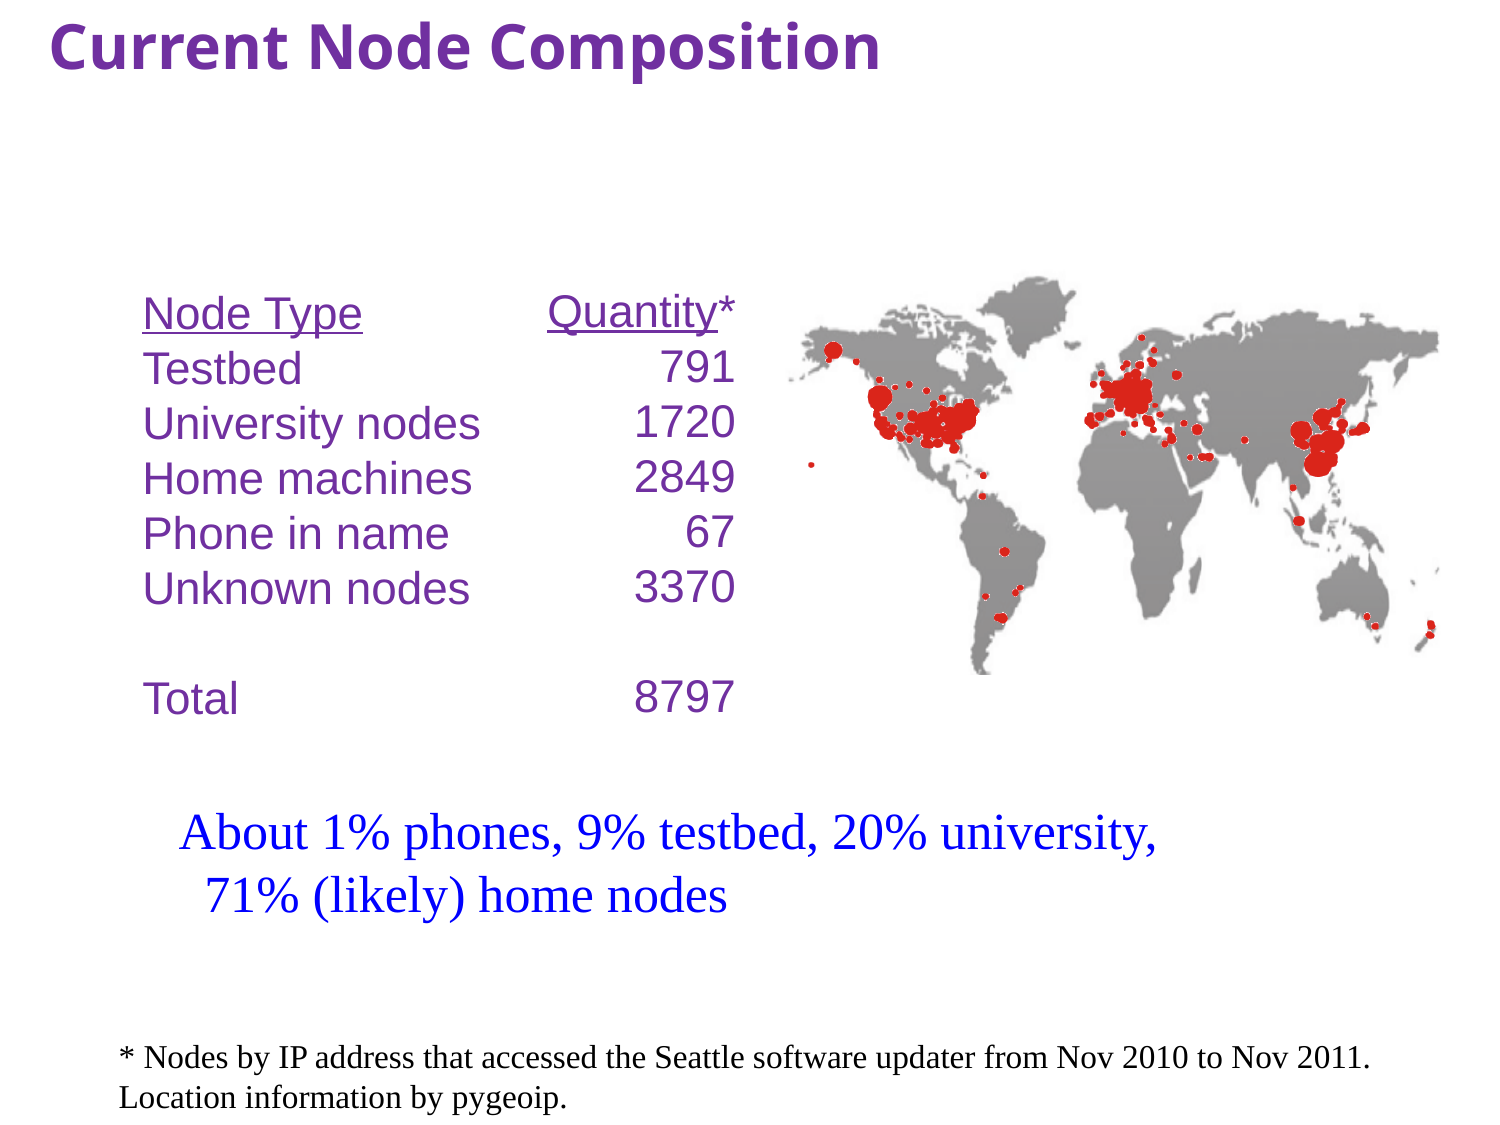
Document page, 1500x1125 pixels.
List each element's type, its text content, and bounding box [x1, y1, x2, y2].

text_box About 1% phones, 9% testbed, 20% university, 71% (likely) home nodes [164, 791, 1185, 930]
text_box Node Type Testbed University nodes Home machines Phone in name Unknown nodes Total [124, 274, 500, 843]
text_box * Nodes by IP address that accessed the Seattle software updater from Nov 2010 to Nov 2011. Location information by pygeoip. [101, 1026, 1463, 1124]
title Current Node Composition [33, 0, 1309, 188]
text_box Quantity* 791 1720 2849 67 3370 8797 [533, 274, 750, 729]
picture [750, 262, 1483, 676]
